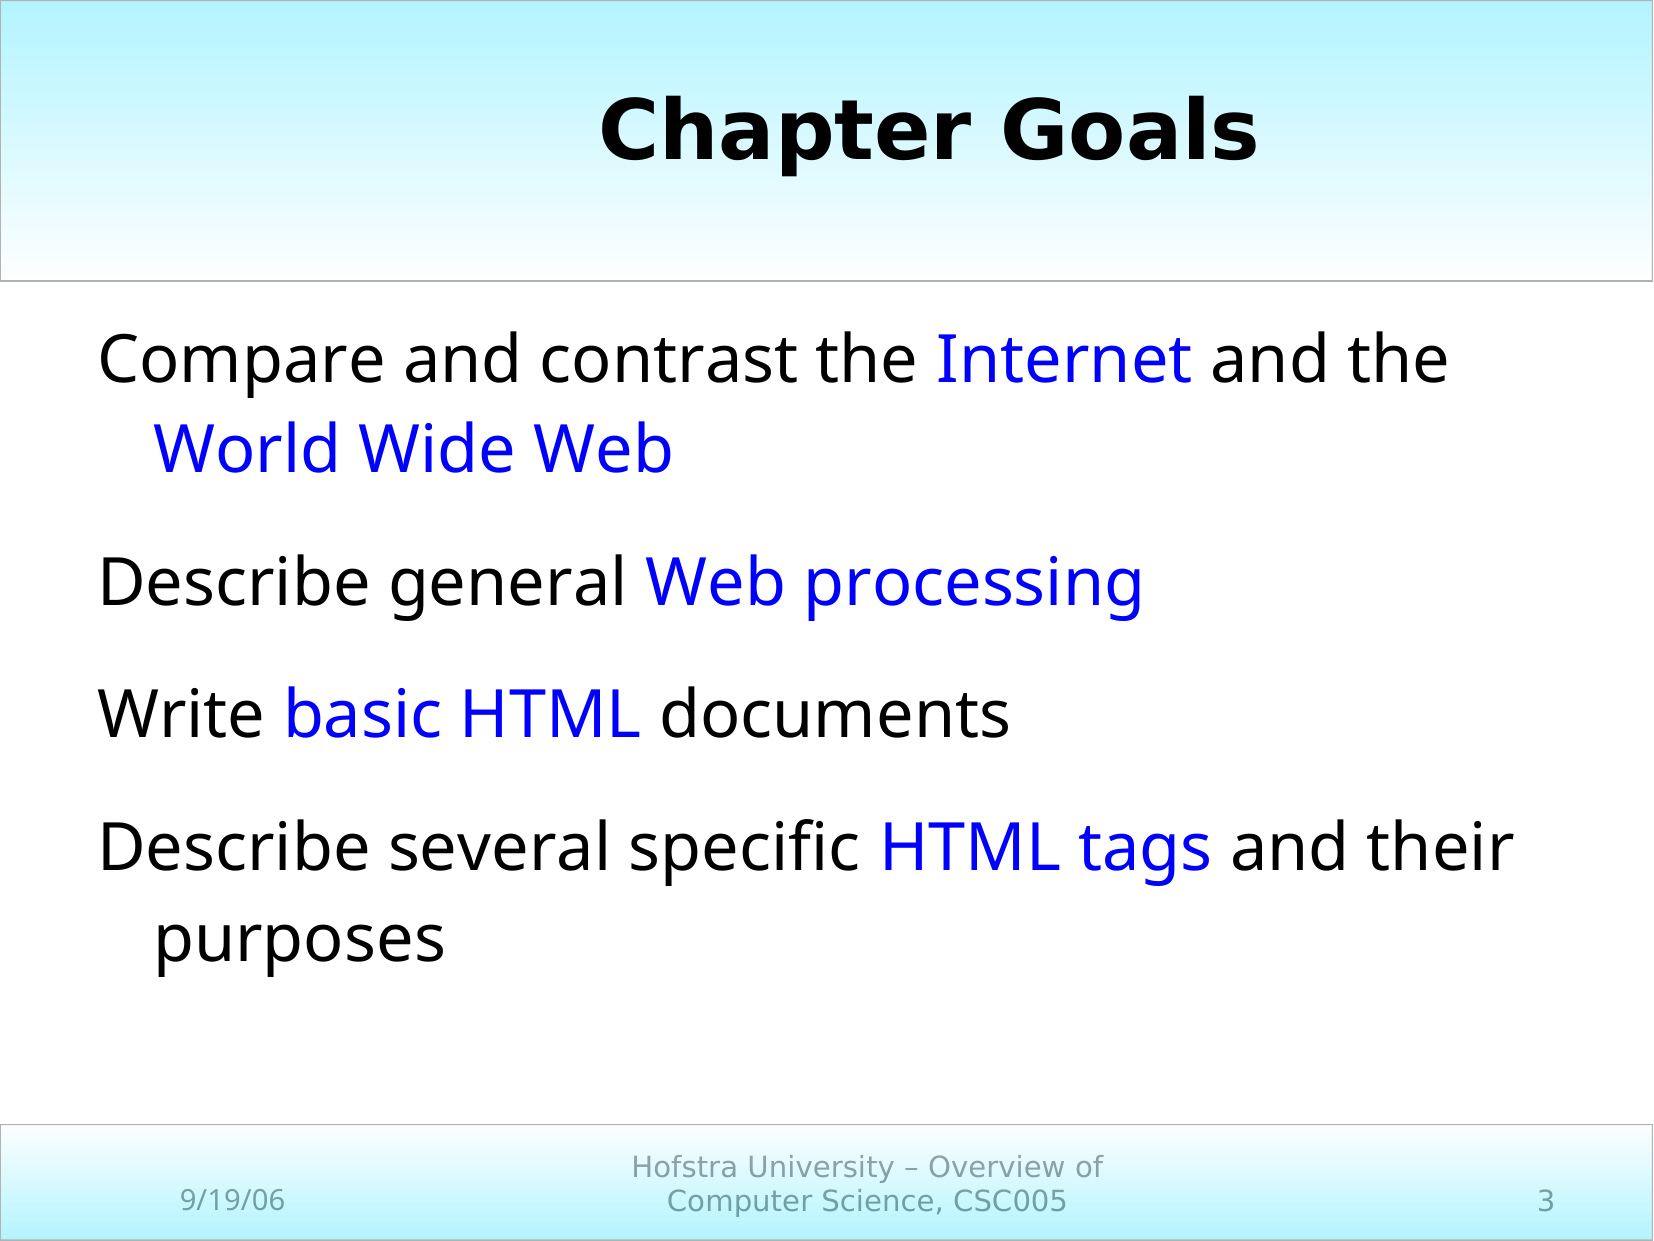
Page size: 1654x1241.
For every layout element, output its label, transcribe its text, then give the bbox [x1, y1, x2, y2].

title Chapter Goals [247, 27, 1612, 235]
list Compare and contrast the Internet and the World Wide Web Describe general Web processing Write basic HTML documents Describe several specific HTML tags and their purposes [82, 303, 1571, 1131]
